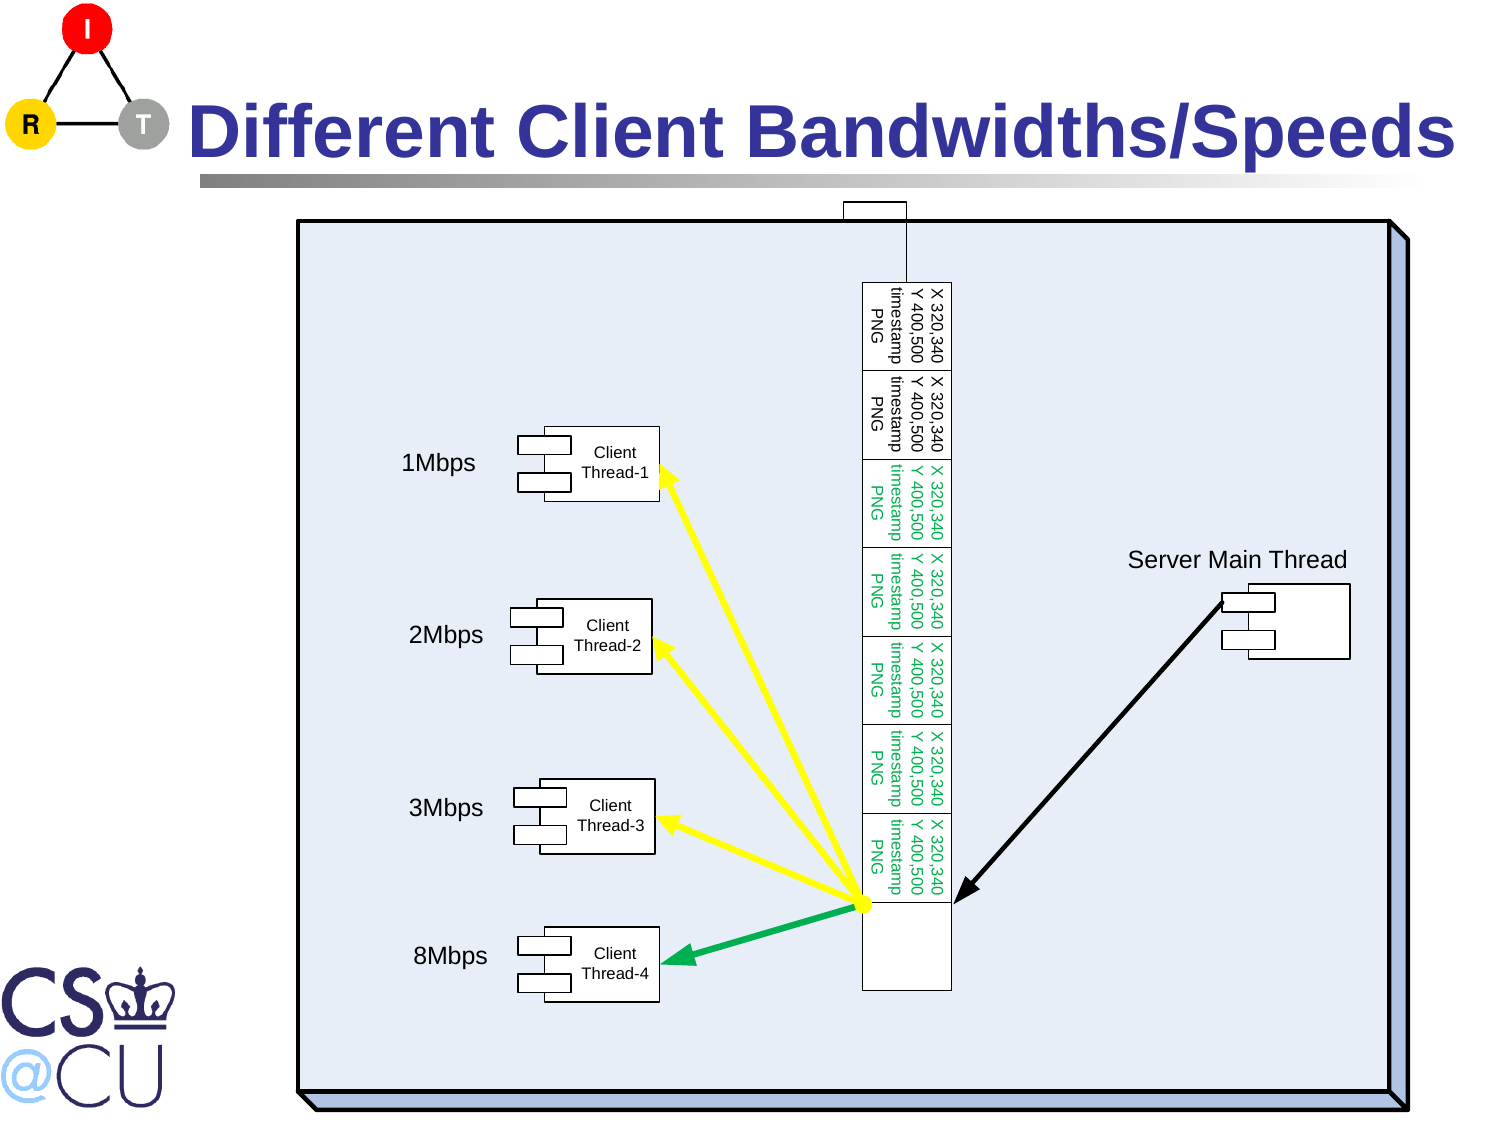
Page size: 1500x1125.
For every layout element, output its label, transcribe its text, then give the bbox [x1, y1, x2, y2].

picture [0, 0, 173, 154]
title Different Client Bandwidths/Speeds [187, 44, 1463, 218]
chart [290, 176, 1415, 1117]
picture [0, 949, 175, 1125]
